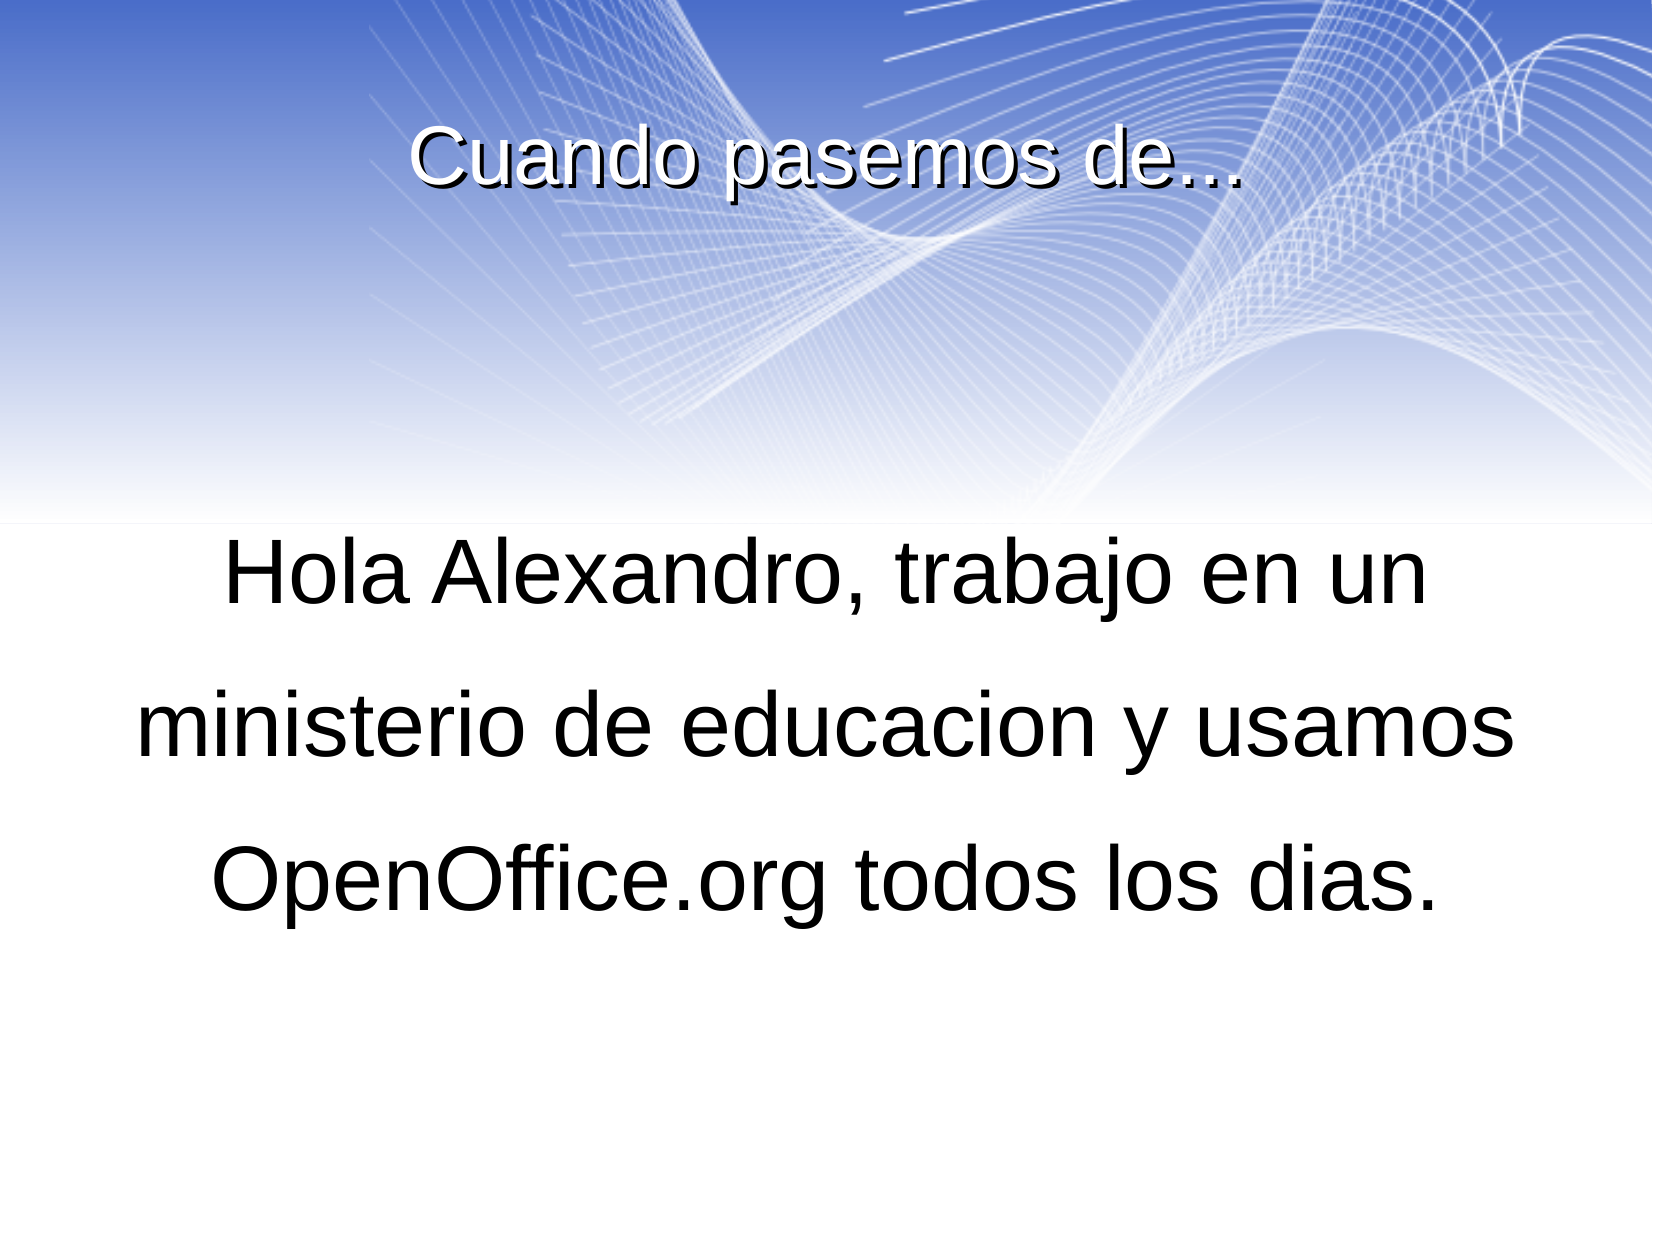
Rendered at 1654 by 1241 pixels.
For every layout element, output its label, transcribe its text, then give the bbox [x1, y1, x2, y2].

title Cuando pasemos de... [82, 49, 1571, 263]
picture [369, 0, 1654, 1126]
subtitle Hola Alexandro, trabajo en un ministerio de educacion y usamos OpenOffice.org todos los dias. [82, 297, 1571, 1102]
